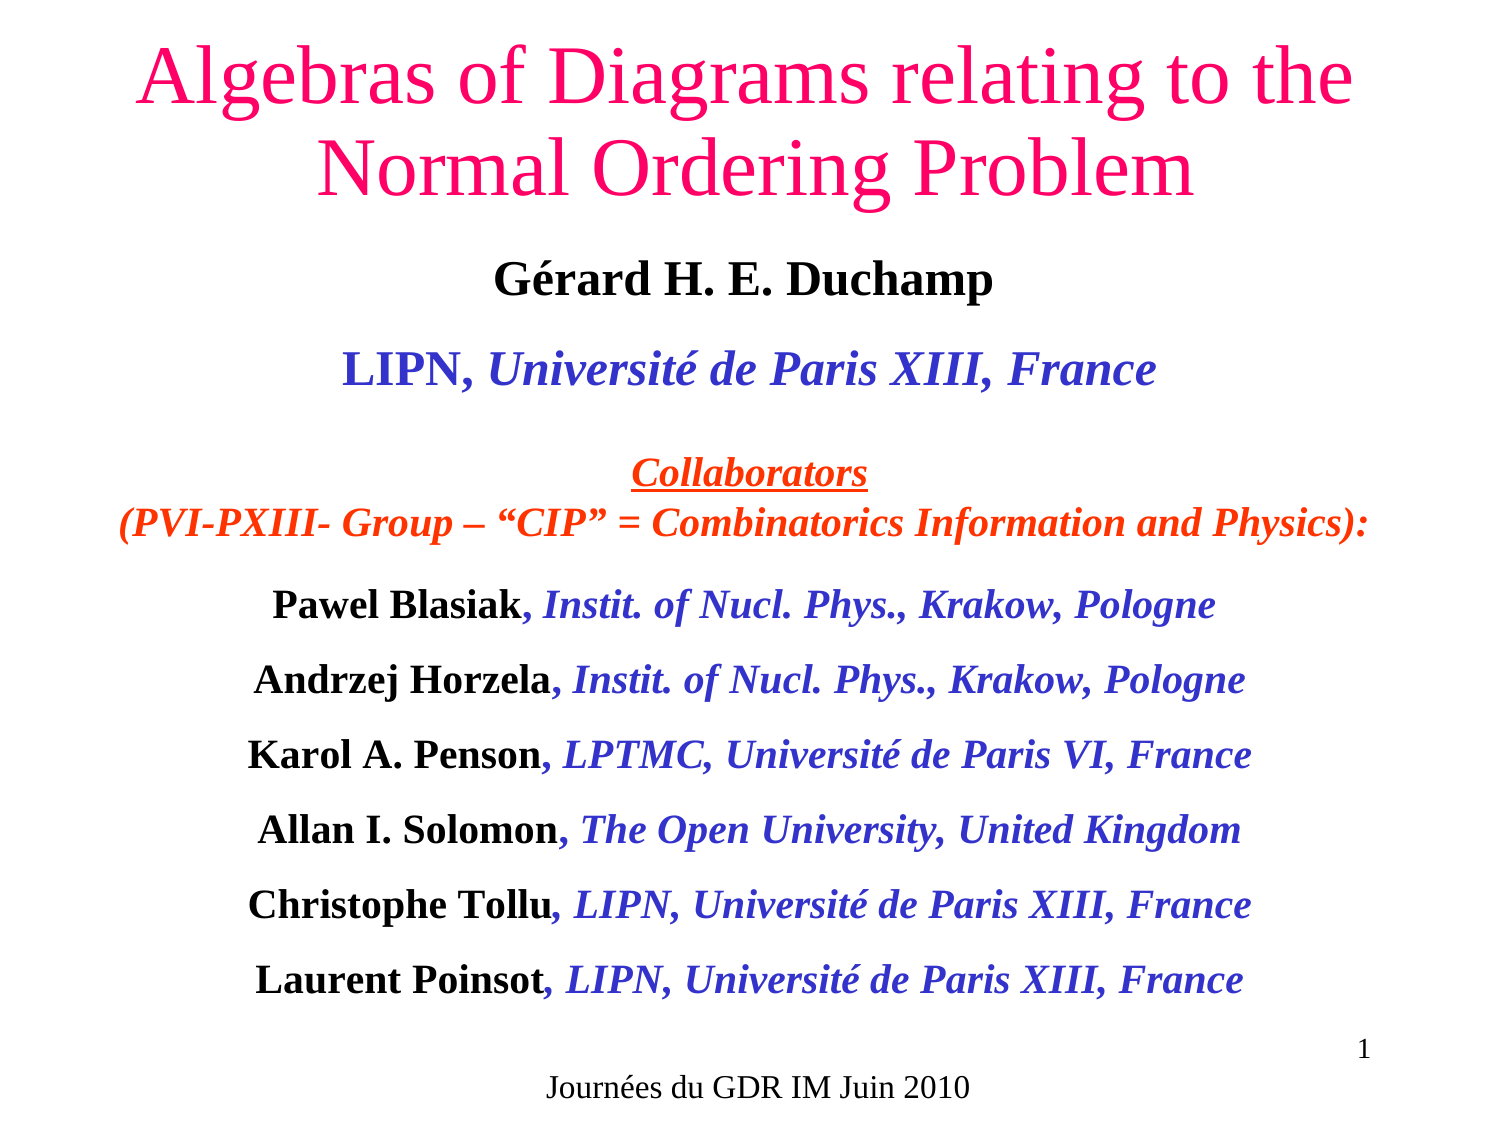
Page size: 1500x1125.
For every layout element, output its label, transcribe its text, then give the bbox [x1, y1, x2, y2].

text_box Journées du GDR IM Juin 2010 [118, 1051, 1408, 1125]
text_box Gérard H. E. Duchamp LIPN, Université de Paris XIII, France Collaborators (PVI-PXIII- Group – “CIP” = Combinatorics Information and Physics): Pawel Blasiak, Instit. of Nucl. Phys., Krakow, Pologne Andrzej Horzela, Instit. of Nucl. Phys., Krakow, Pologne Karol A. Penson, LPTMC, Université de Paris VI, France Allan I. Solomon, The Open University, United Kingdom Christophe Tollu, LIPN, Université de Paris XIII, France Laurent Poinsot, LIPN, Université de Paris XIII, France [103, 207, 1397, 1010]
title Algebras of Diagrams relating to the Normal Ordering Problem [37, 2, 1476, 241]
